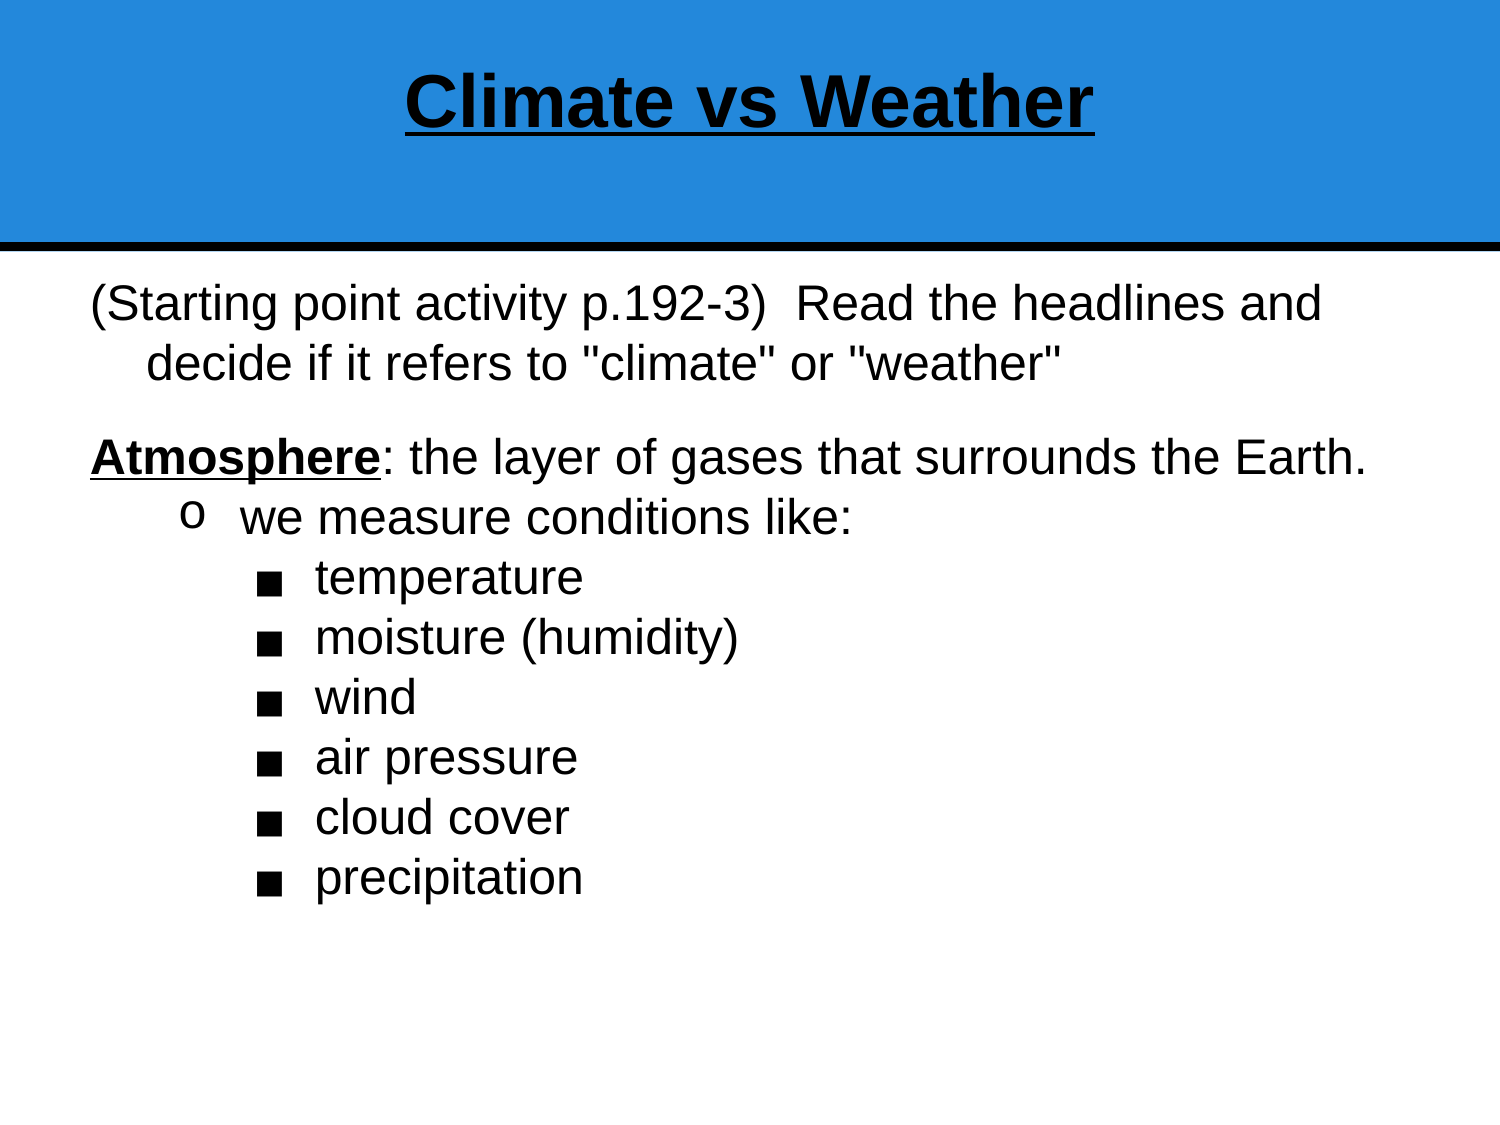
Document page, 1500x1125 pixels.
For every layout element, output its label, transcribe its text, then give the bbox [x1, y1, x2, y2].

text_box (Starting point activity p.192-3) Read the headlines and decide if it refers to "climate" or "weather" Atmosphere: the layer of gases that surrounds the Earth. we measure conditions like: temperature moisture (humidity) wind air pressure cloud cover precipitation [75, 262, 1425, 1078]
text_box Climate vs Weather [75, 45, 1425, 233]
